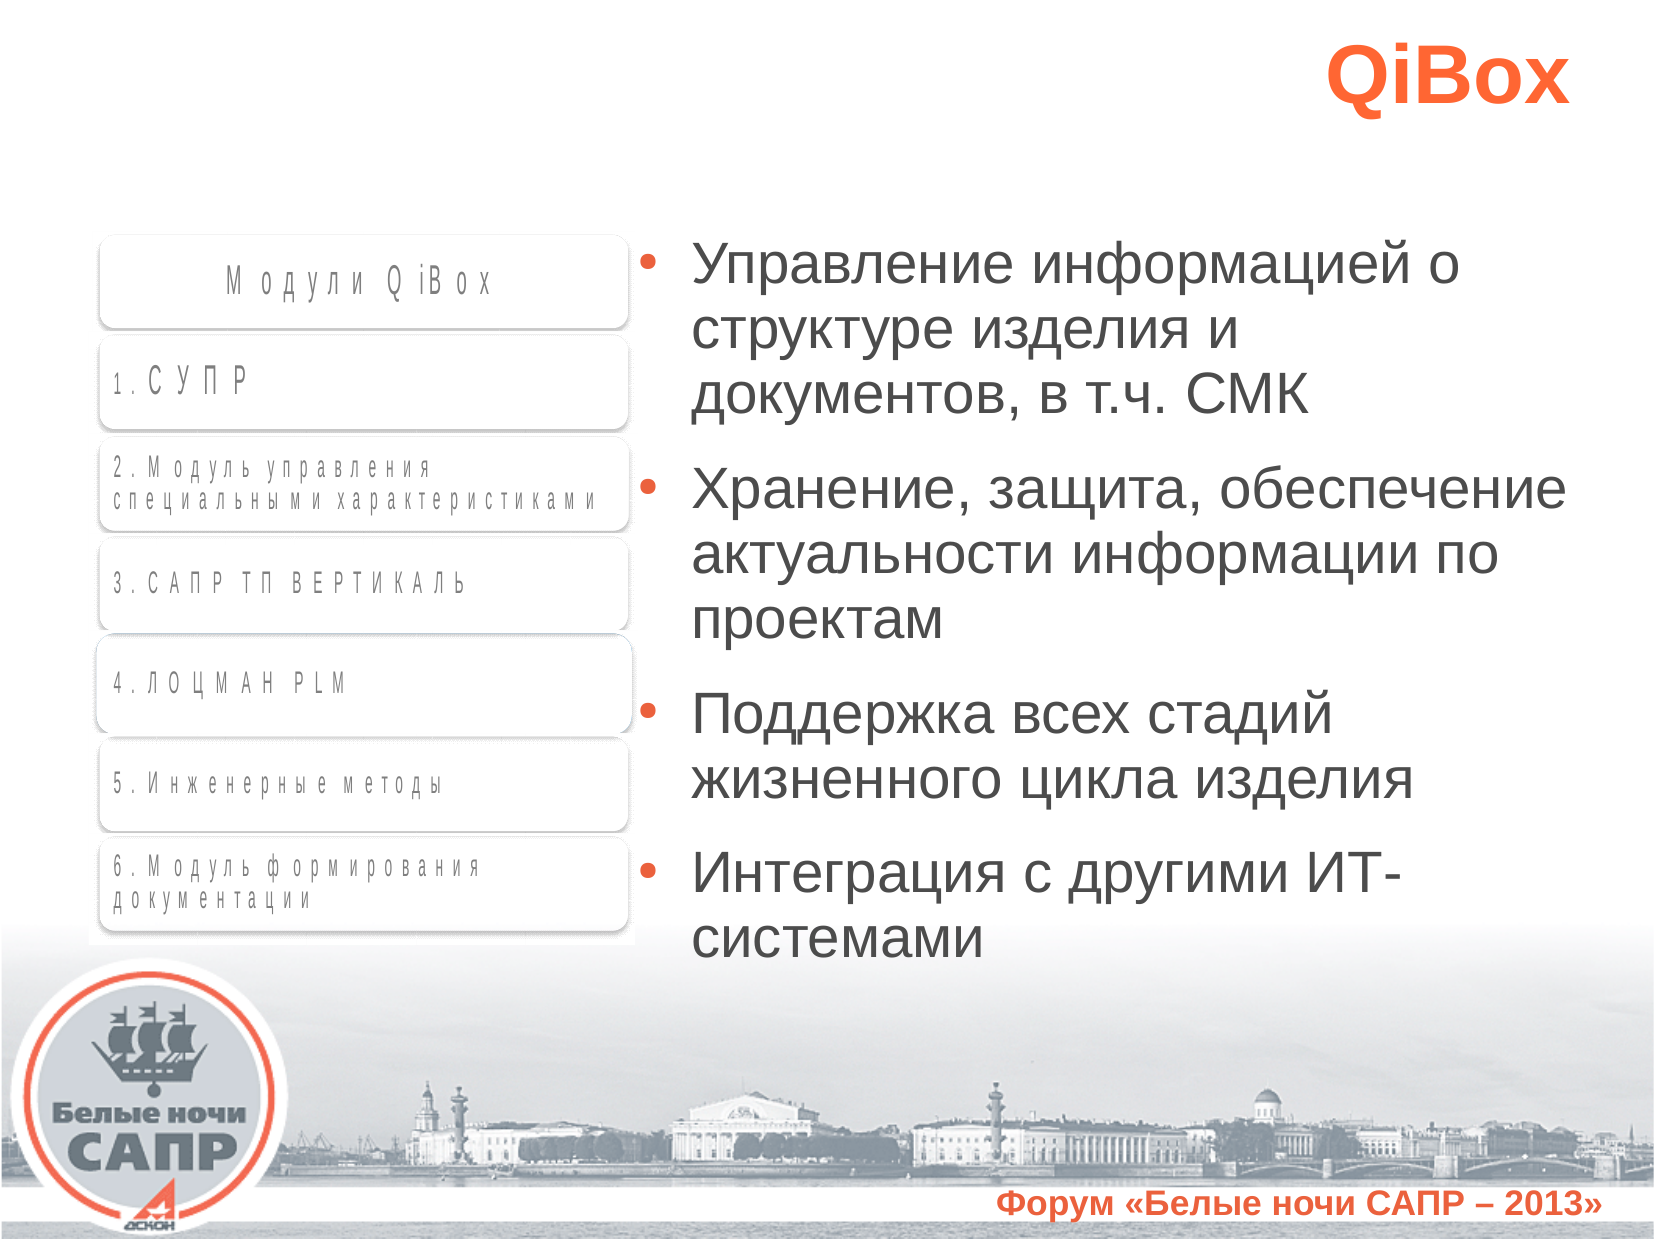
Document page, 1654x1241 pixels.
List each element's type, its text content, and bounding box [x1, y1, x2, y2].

list Управление информацией о структуре изделия и документов, в т.ч. СМК Хранение, защита, обеспечение актуальности информации по проектам Поддержка всех стадий жизненного цикла изделия Интеграция с другими ИТ-системами [620, 231, 1571, 1050]
title QiBox [82, 25, 1571, 125]
picture [1, 0, 1654, 1239]
